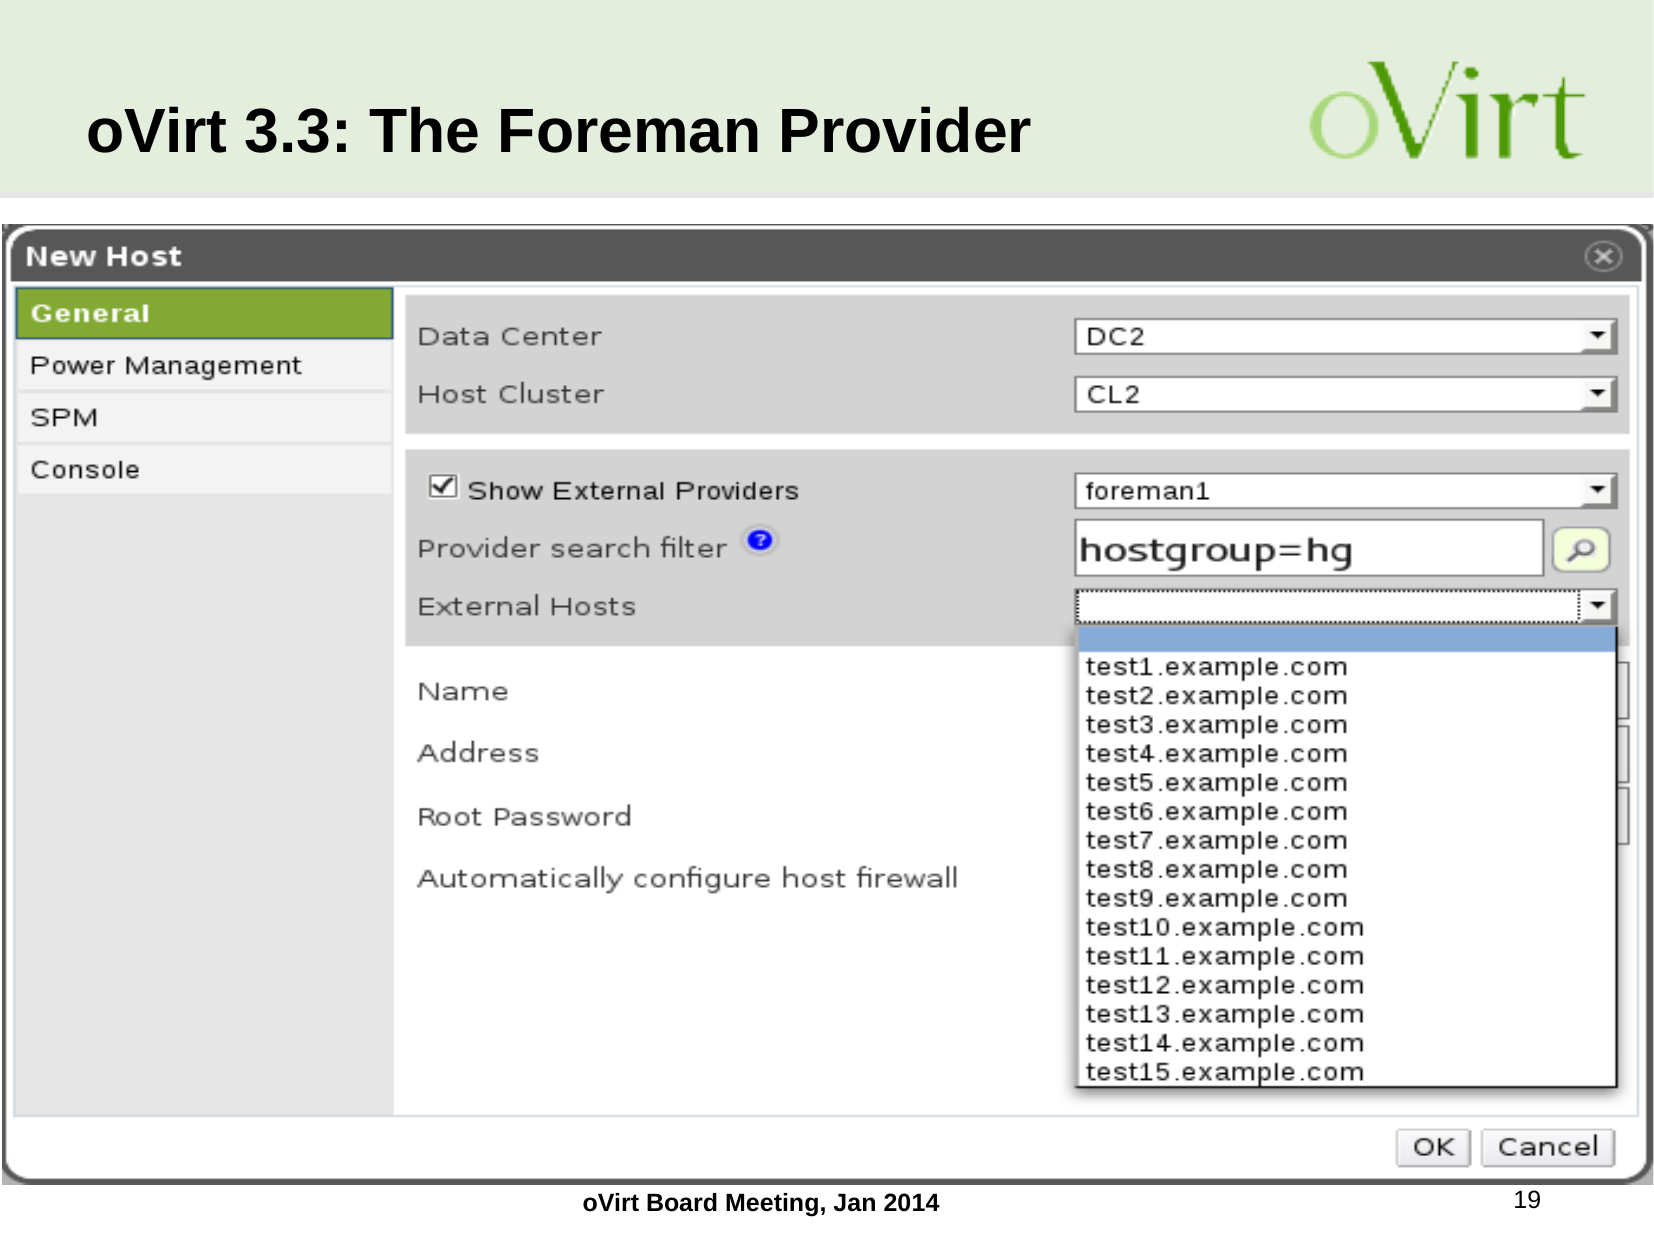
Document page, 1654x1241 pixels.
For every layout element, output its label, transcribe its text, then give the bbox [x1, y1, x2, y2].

picture [1307, 36, 1613, 180]
picture [2, 224, 1654, 1186]
title oVirt 3.3: The Foreman Provider [86, 36, 1307, 224]
